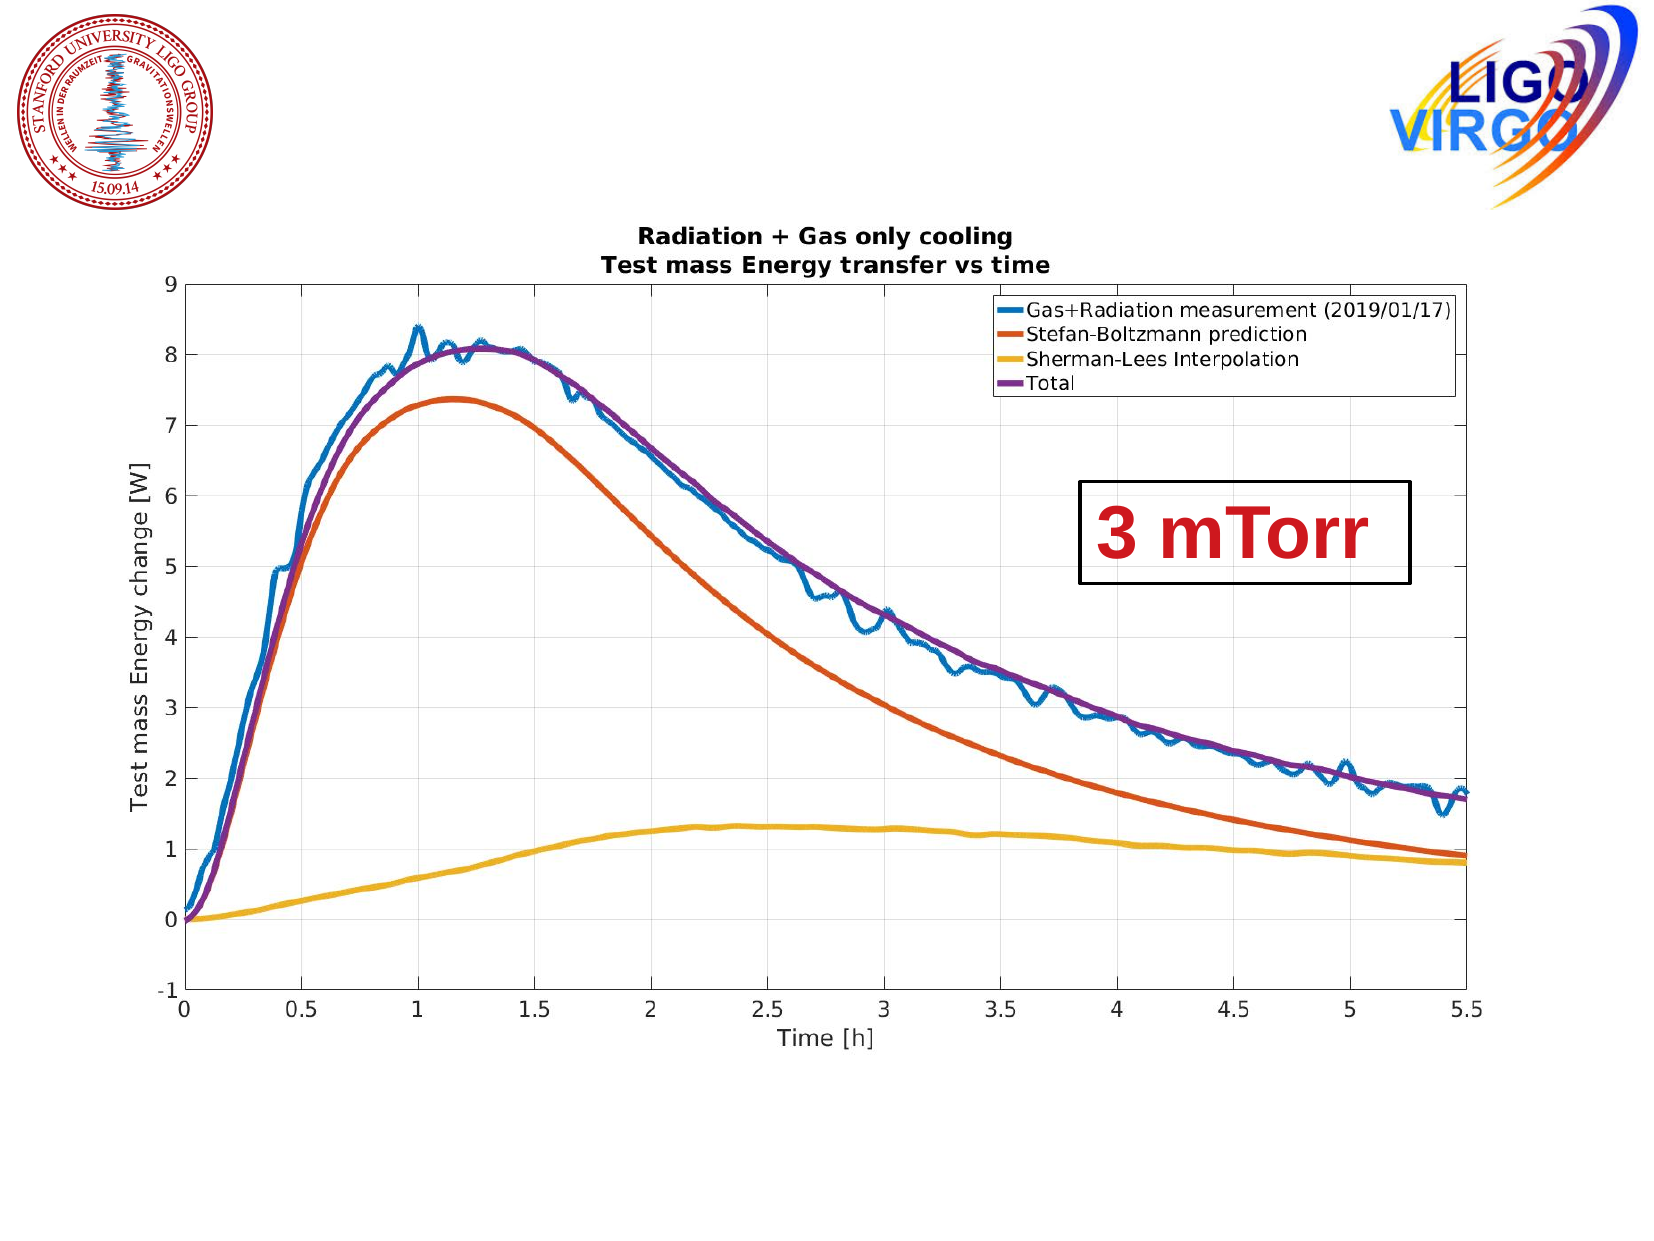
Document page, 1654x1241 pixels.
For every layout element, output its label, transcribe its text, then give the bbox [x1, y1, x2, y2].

picture [0, 218, 1624, 1085]
picture [1372, 0, 1654, 210]
text_box 3 mTorr [1080, 481, 1411, 571]
picture [17, 14, 213, 210]
